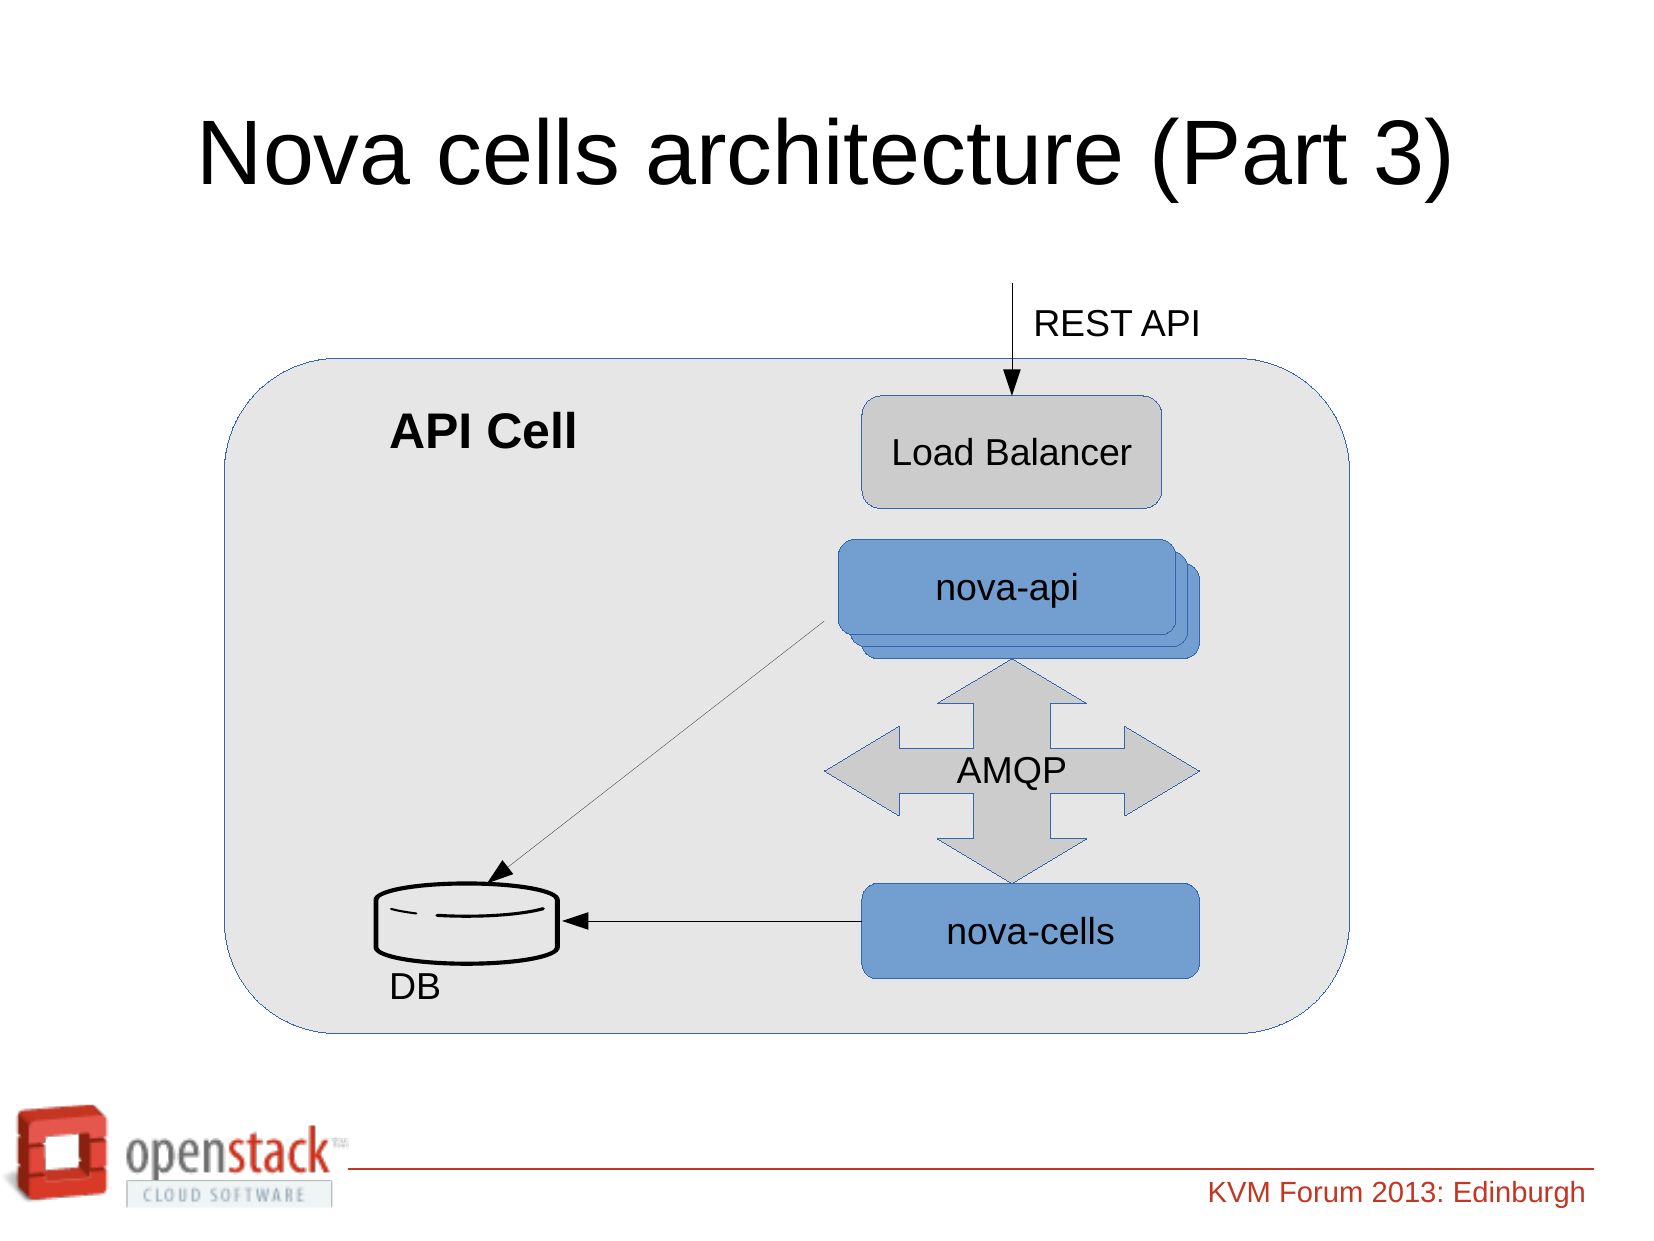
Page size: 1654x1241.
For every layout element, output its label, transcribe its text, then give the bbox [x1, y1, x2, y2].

text_box API Cell [374, 395, 750, 467]
text_box nova-cells [861, 883, 1200, 979]
text_box [224, 358, 1350, 1034]
text_box nova-api [838, 539, 1176, 635]
picture [0, 696, 733, 1219]
text_box nova-cells [850, 551, 1188, 647]
text_box Load Balancer [861, 395, 1162, 509]
text_box AMQP [824, 659, 1200, 883]
text_box nova-cells [862, 563, 1200, 659]
text_box REST API [1018, 295, 1217, 353]
title Nova cells architecture (Part 3) [82, 49, 1571, 257]
